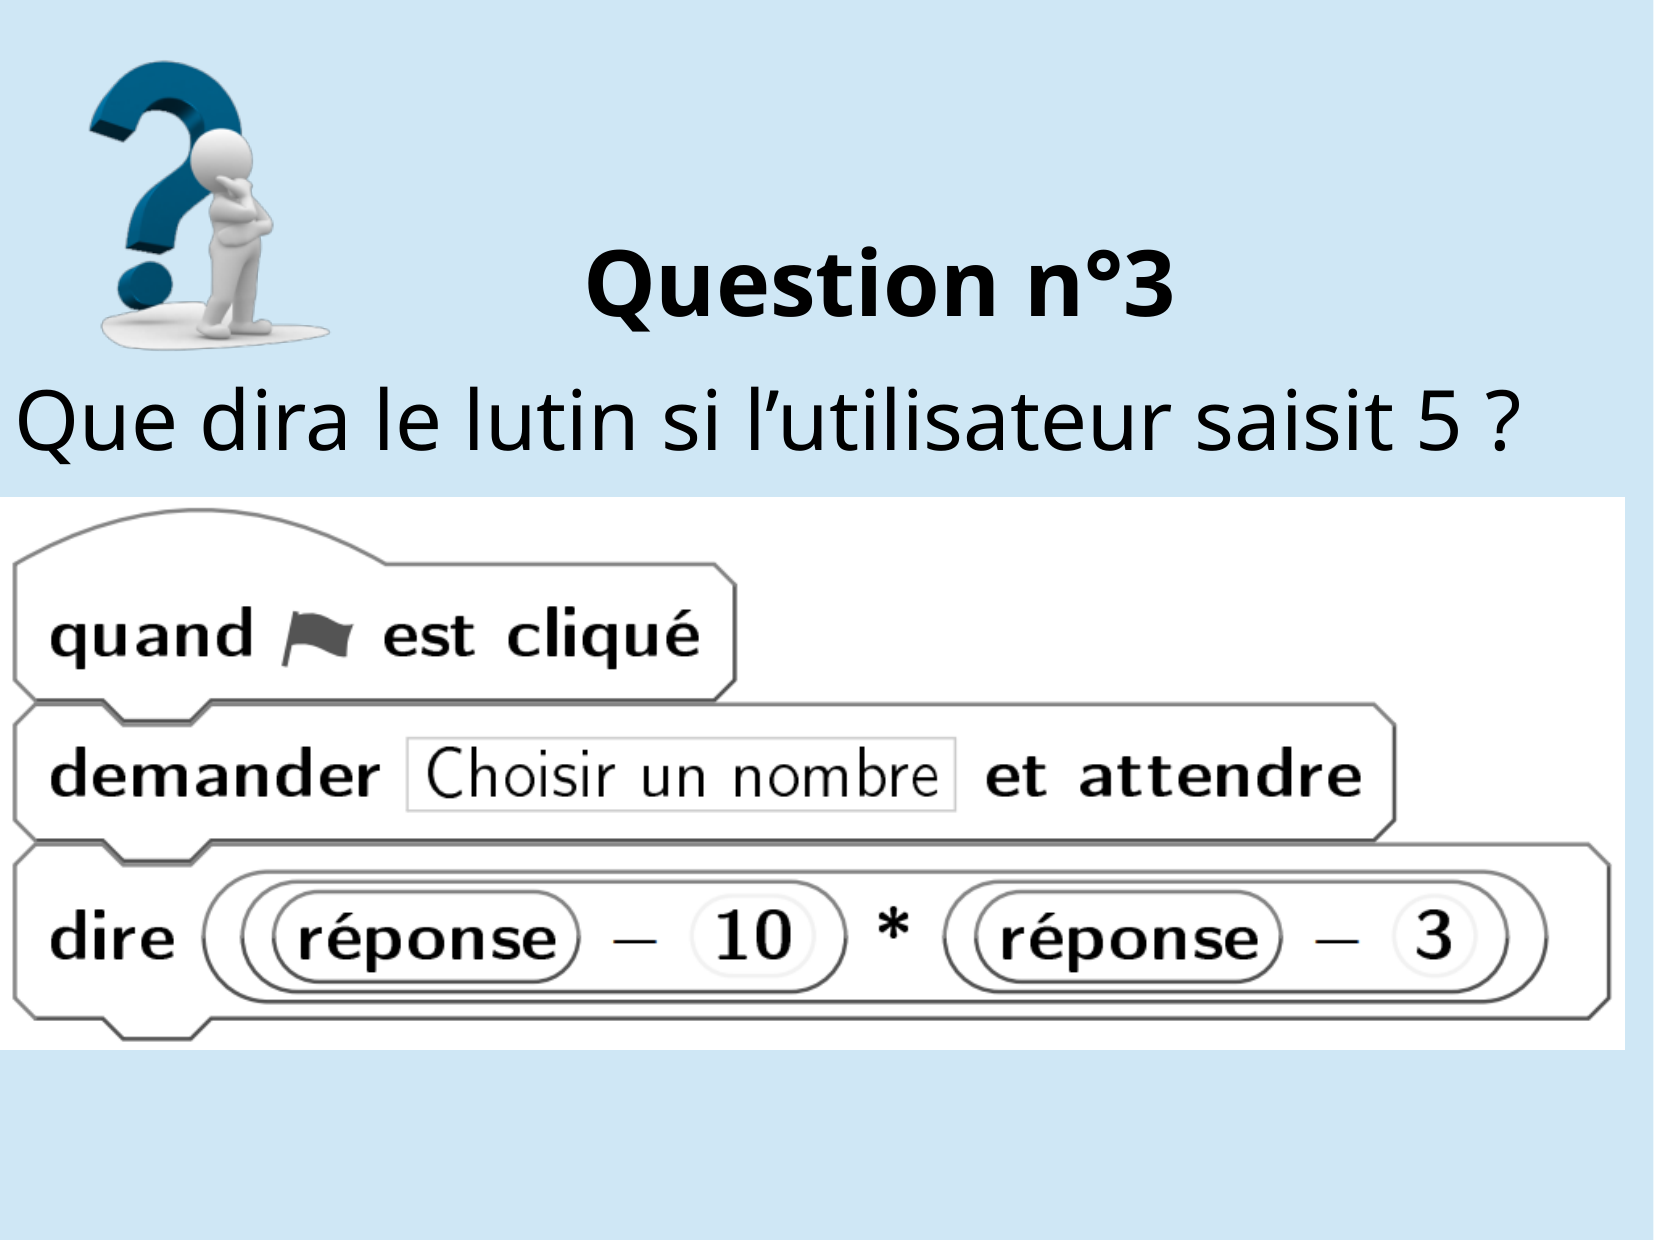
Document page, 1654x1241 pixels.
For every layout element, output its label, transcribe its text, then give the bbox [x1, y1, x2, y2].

title Question n°3 [333, 177, 1625, 354]
picture [0, 497, 1625, 1050]
text_box Que dira le lutin si l’utilisateur saisit 5 ? [0, 354, 1654, 532]
picture [76, 47, 333, 354]
